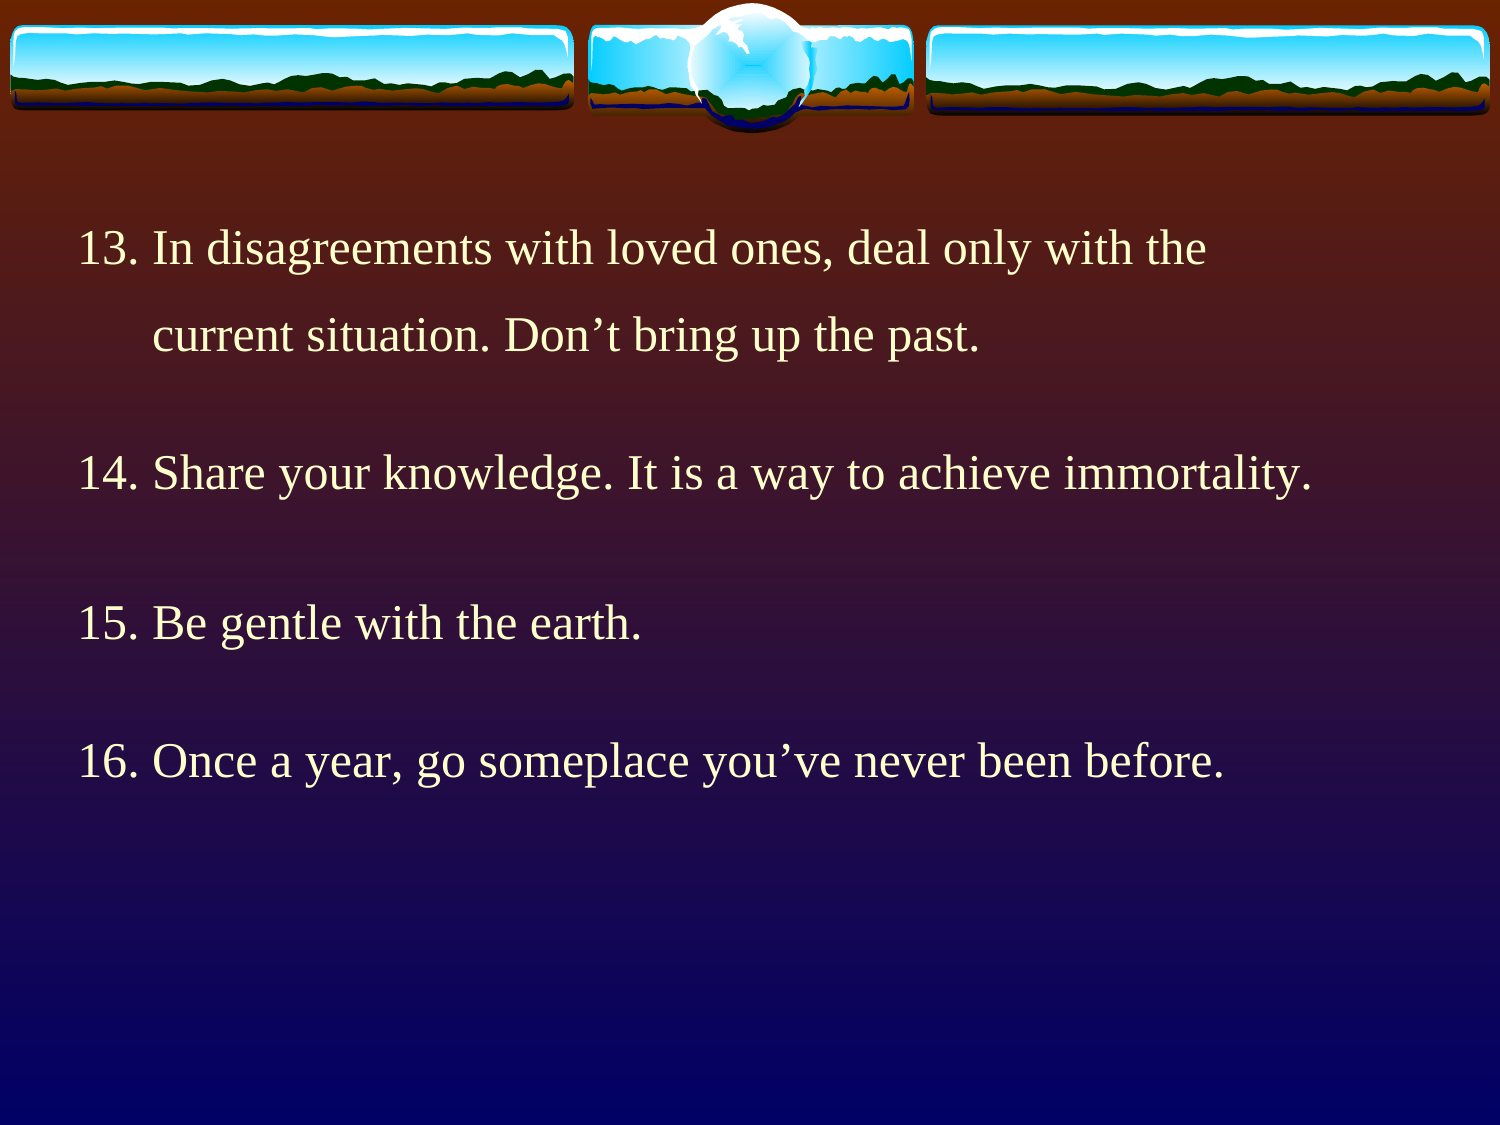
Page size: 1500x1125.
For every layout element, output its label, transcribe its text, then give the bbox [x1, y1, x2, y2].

text_box 16. Once a year, go someplace you’ve never been before. [62, 724, 1338, 796]
text_box 15. Be gentle with the earth. [62, 587, 1251, 659]
text_box 13. In disagreements with loved ones, deal only with the current situation. Don’t bring up the past. [62, 212, 1300, 370]
text_box 14. Share your knowledge. It is a way to achieve immortality. [62, 437, 1401, 509]
